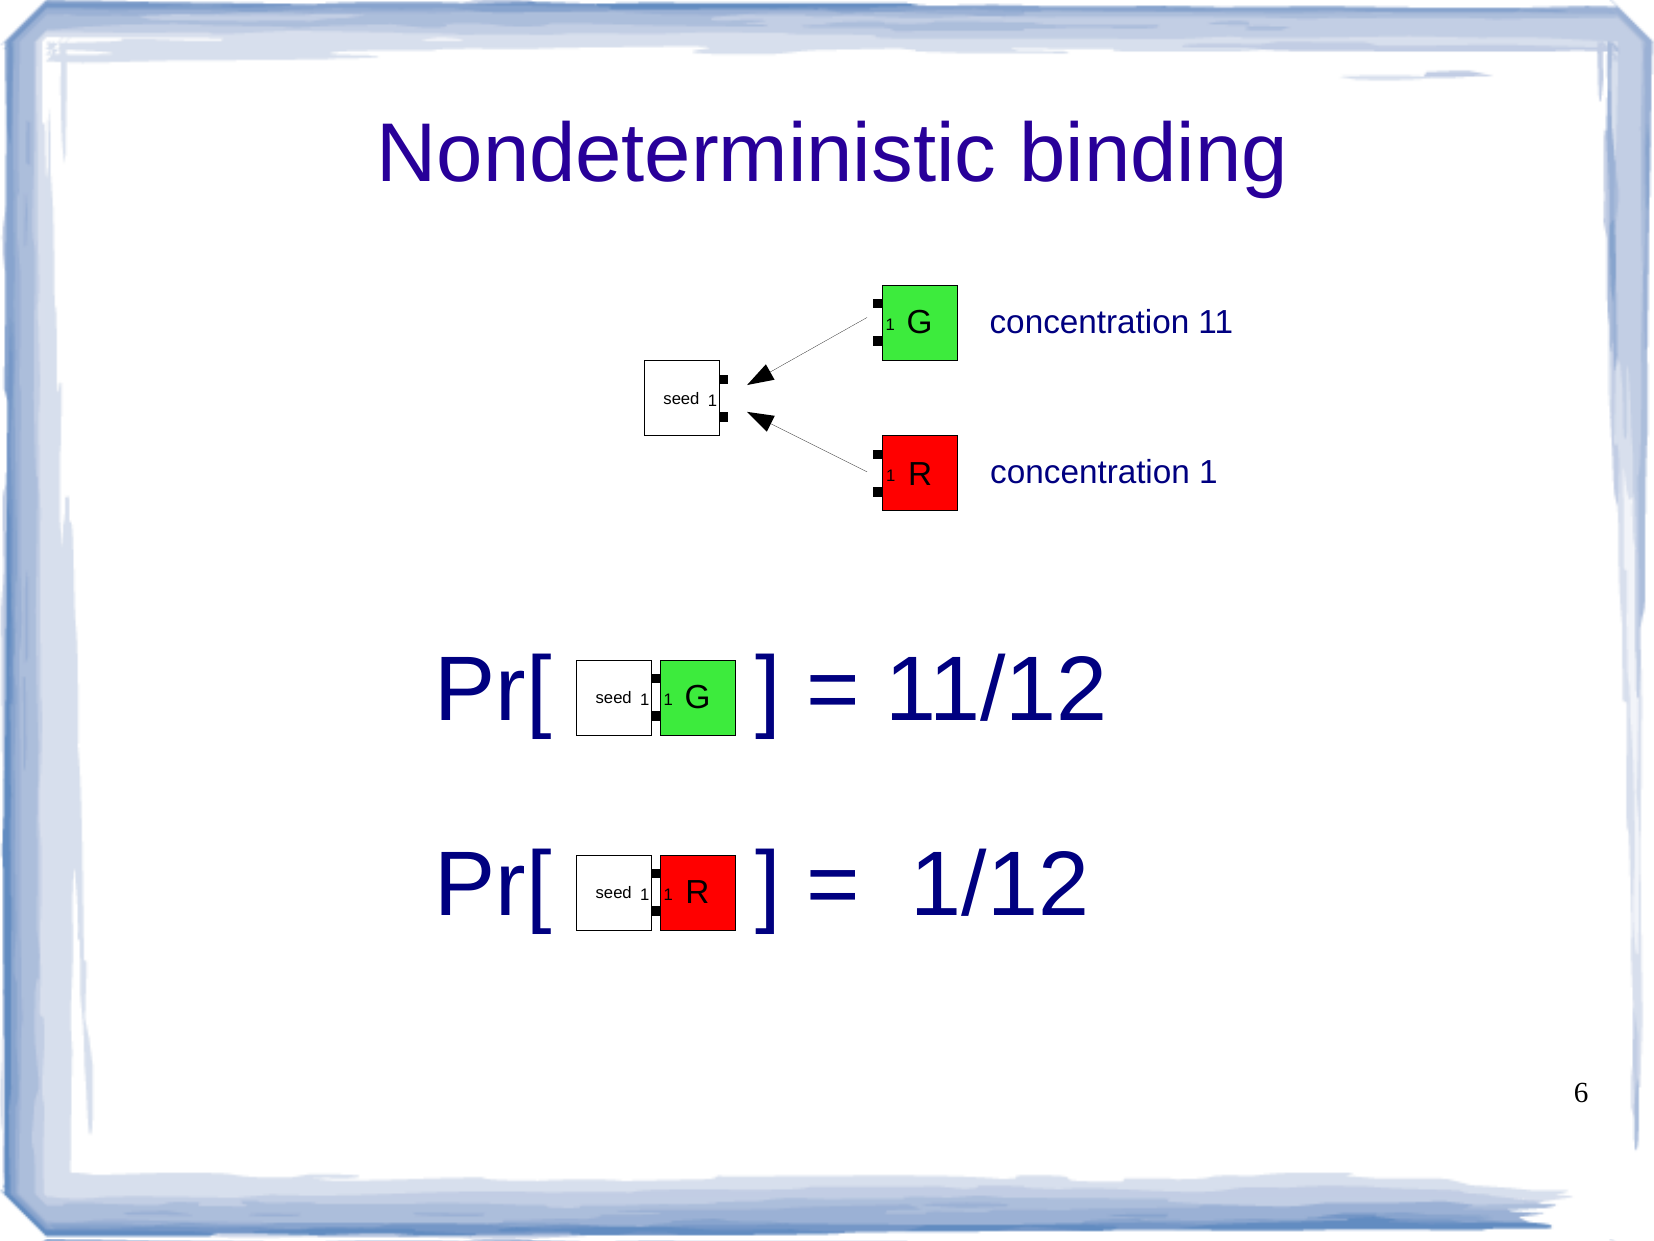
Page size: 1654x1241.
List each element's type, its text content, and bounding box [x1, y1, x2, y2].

text_box R [882, 435, 958, 511]
text_box concentration 1 [975, 446, 1265, 499]
text_box 1 [661, 883, 675, 906]
text_box [719, 412, 728, 422]
text_box 1 [883, 313, 897, 336]
title Nondeterministic binding [45, 49, 1621, 257]
text_box [651, 906, 660, 916]
text_box 1 [661, 688, 675, 711]
text_box G [882, 285, 958, 361]
text_box 1 [884, 464, 898, 487]
text_box concentration 11 [974, 296, 1265, 349]
text_box [720, 375, 728, 384]
text_box [873, 336, 883, 346]
text_box 1 [638, 883, 652, 906]
text_box seed [644, 360, 720, 436]
text_box [651, 711, 660, 721]
text_box Pr[ ] = 1/12 [420, 825, 1171, 943]
text_box seed [576, 660, 652, 736]
text_box 1 [706, 389, 720, 412]
text_box [652, 869, 660, 878]
text_box 1 [638, 688, 652, 711]
text_box [873, 450, 883, 459]
text_box [873, 299, 883, 308]
text_box R [660, 855, 736, 931]
text_box seed [576, 855, 652, 931]
text_box Pr[ ] = 11/12 [420, 630, 1171, 748]
text_box [873, 487, 883, 497]
picture [0, 0, 1654, 1241]
text_box G [660, 660, 736, 736]
text_box [652, 674, 660, 683]
